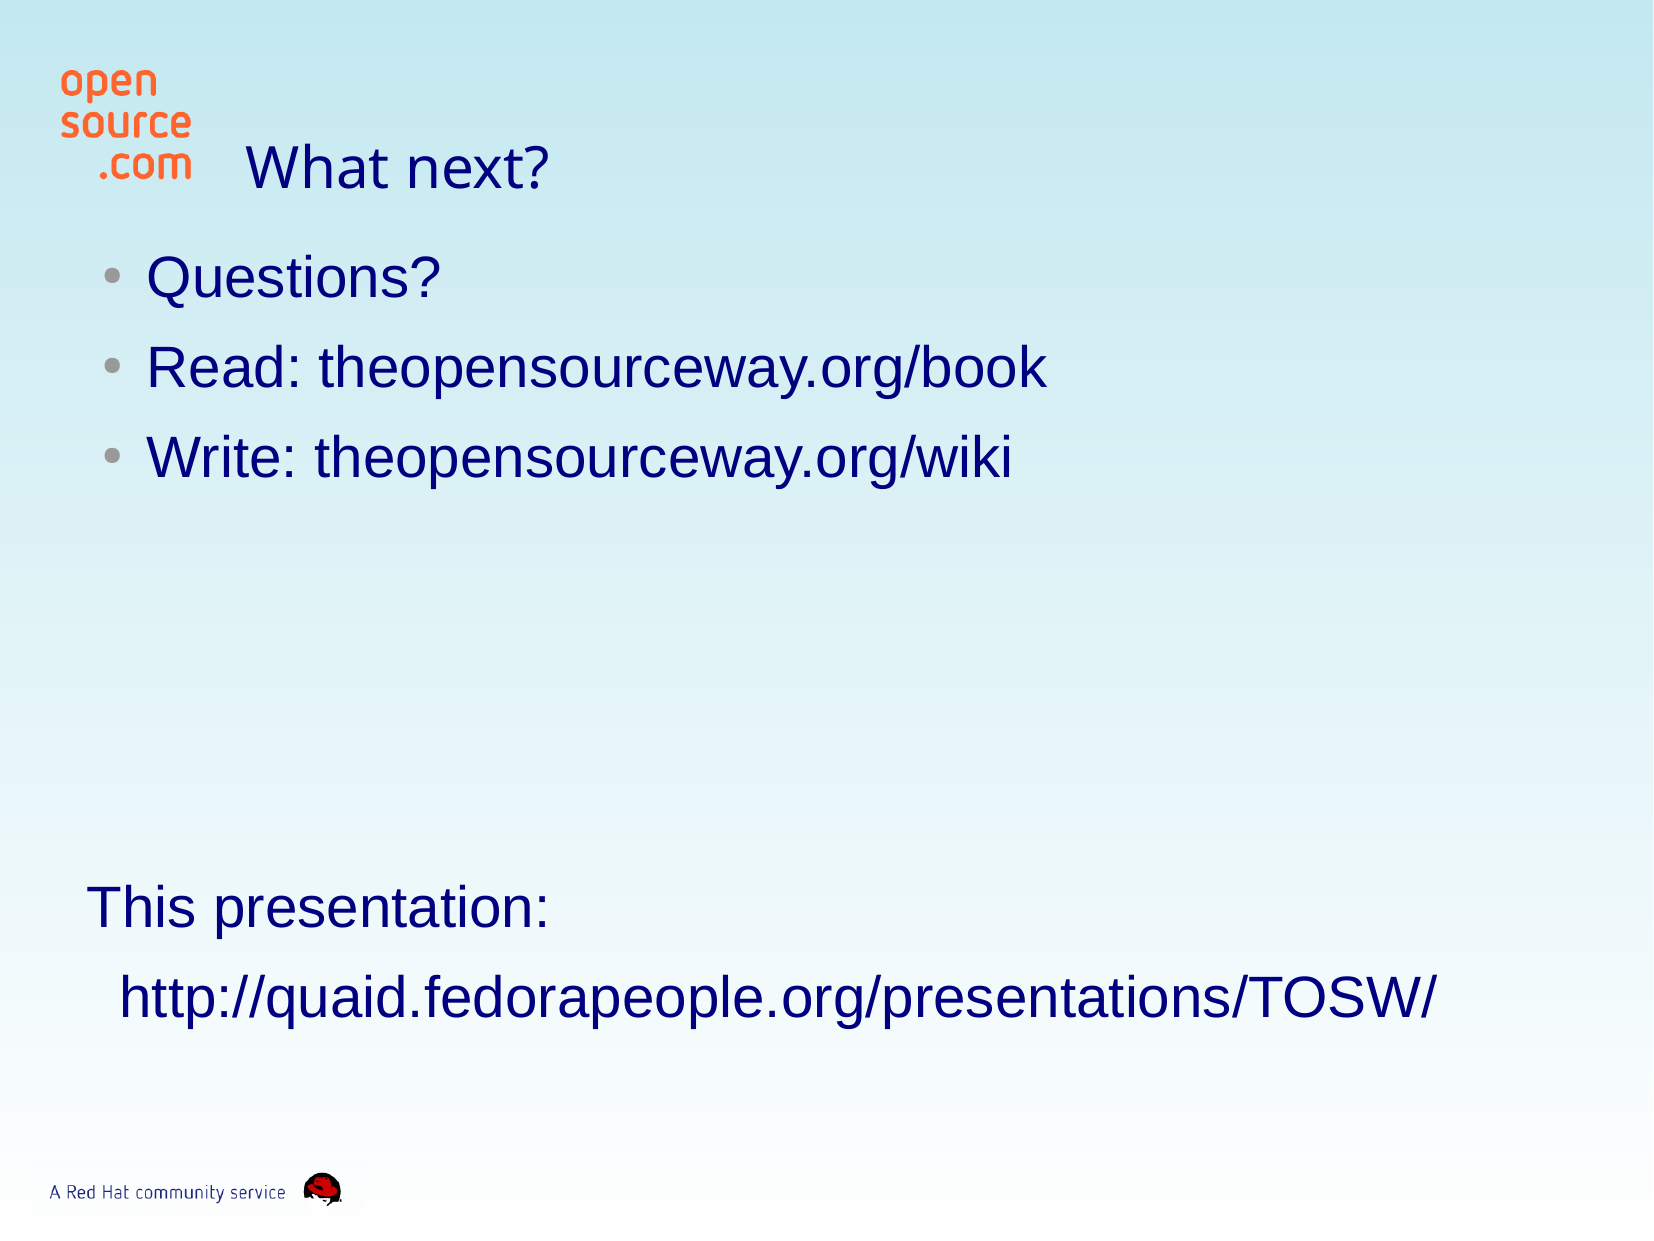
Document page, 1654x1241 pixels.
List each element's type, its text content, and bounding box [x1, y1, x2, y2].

list Questions? Read: theopensourceway.org/book Write: theopensourceway.org/wiki This presentation: http://quaid.fedorapeople.org/presentations/TOSW/ [86, 244, 1576, 1039]
text_box What next? [231, 118, 1570, 202]
picture [0, 0, 1654, 1241]
